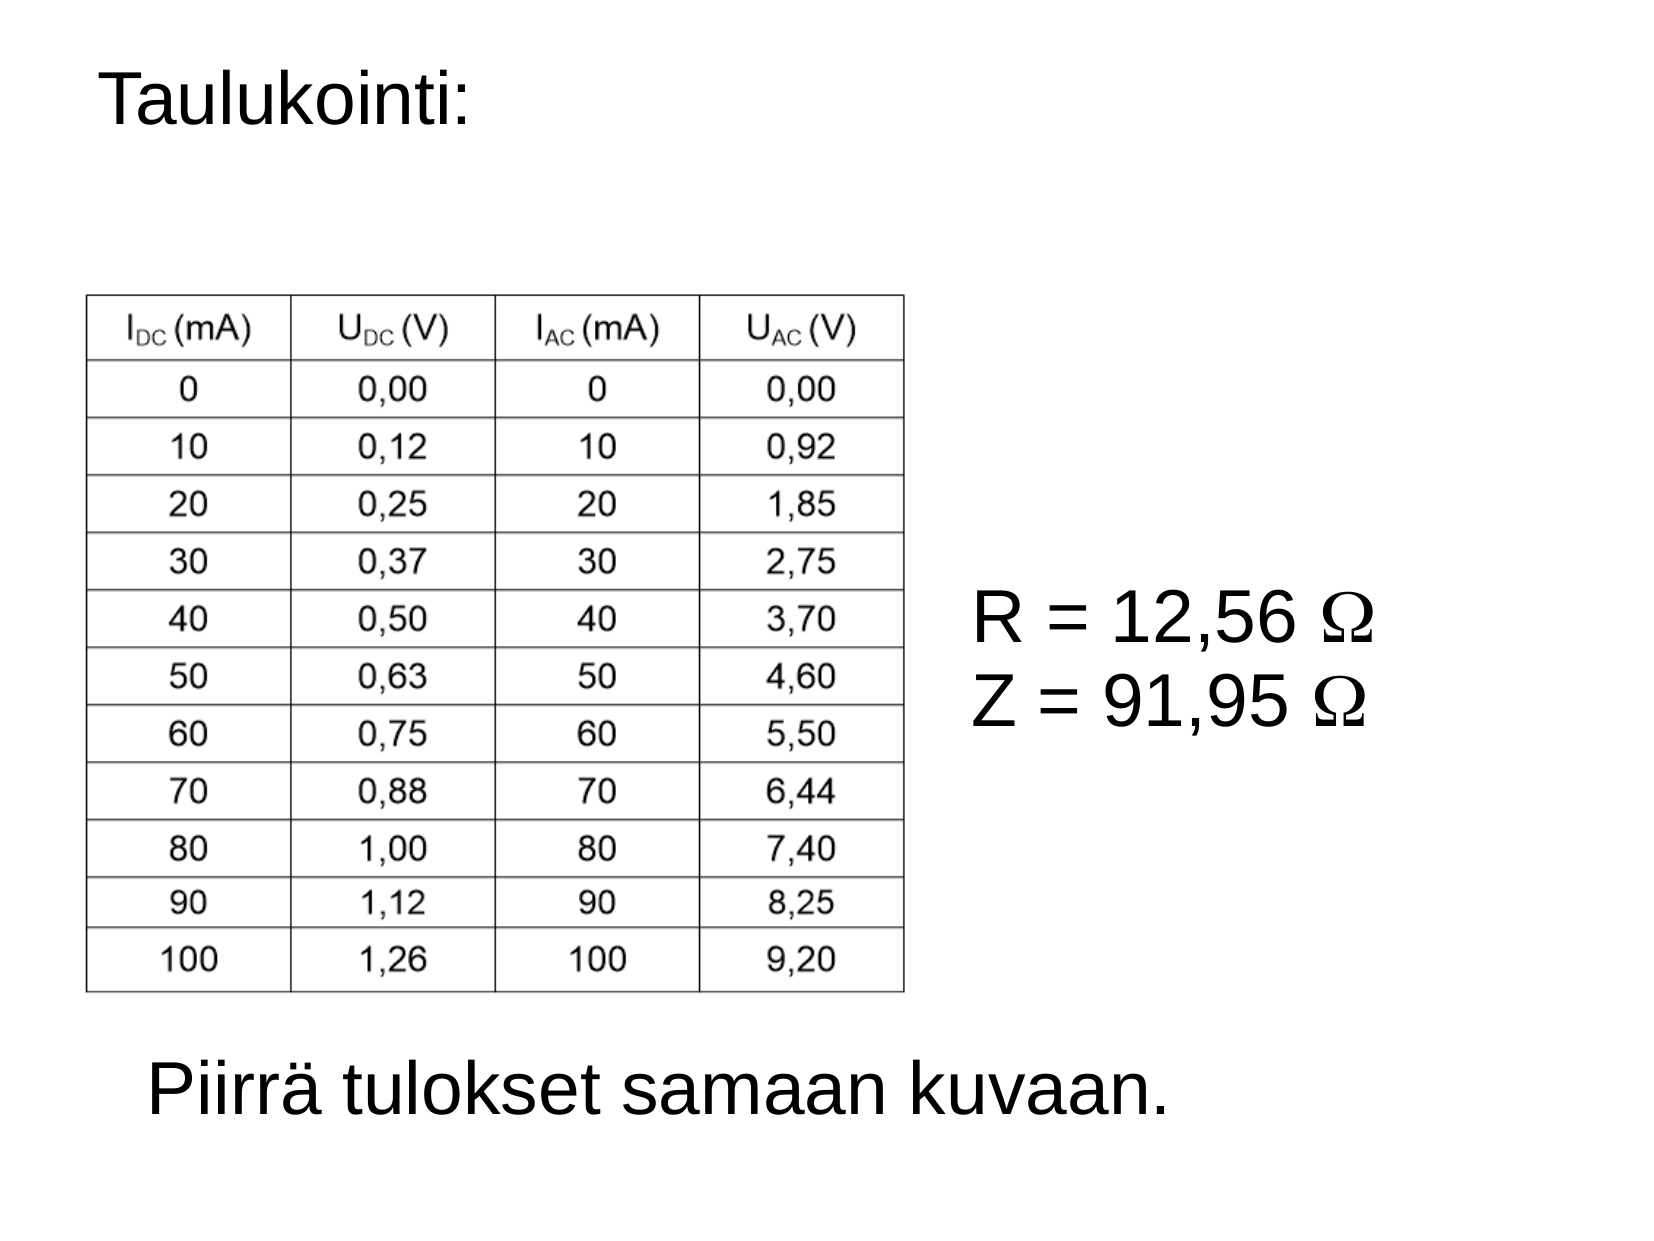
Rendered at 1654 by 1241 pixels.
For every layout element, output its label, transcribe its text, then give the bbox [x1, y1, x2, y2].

text_box Taulukointi: [82, 49, 1241, 154]
text_box Piirrä tulokset samaan kuvaan. [131, 1039, 1406, 1147]
picture [35, 248, 953, 1040]
text_box R = 12,56 W Z = 91,95 W [956, 566, 1571, 766]
